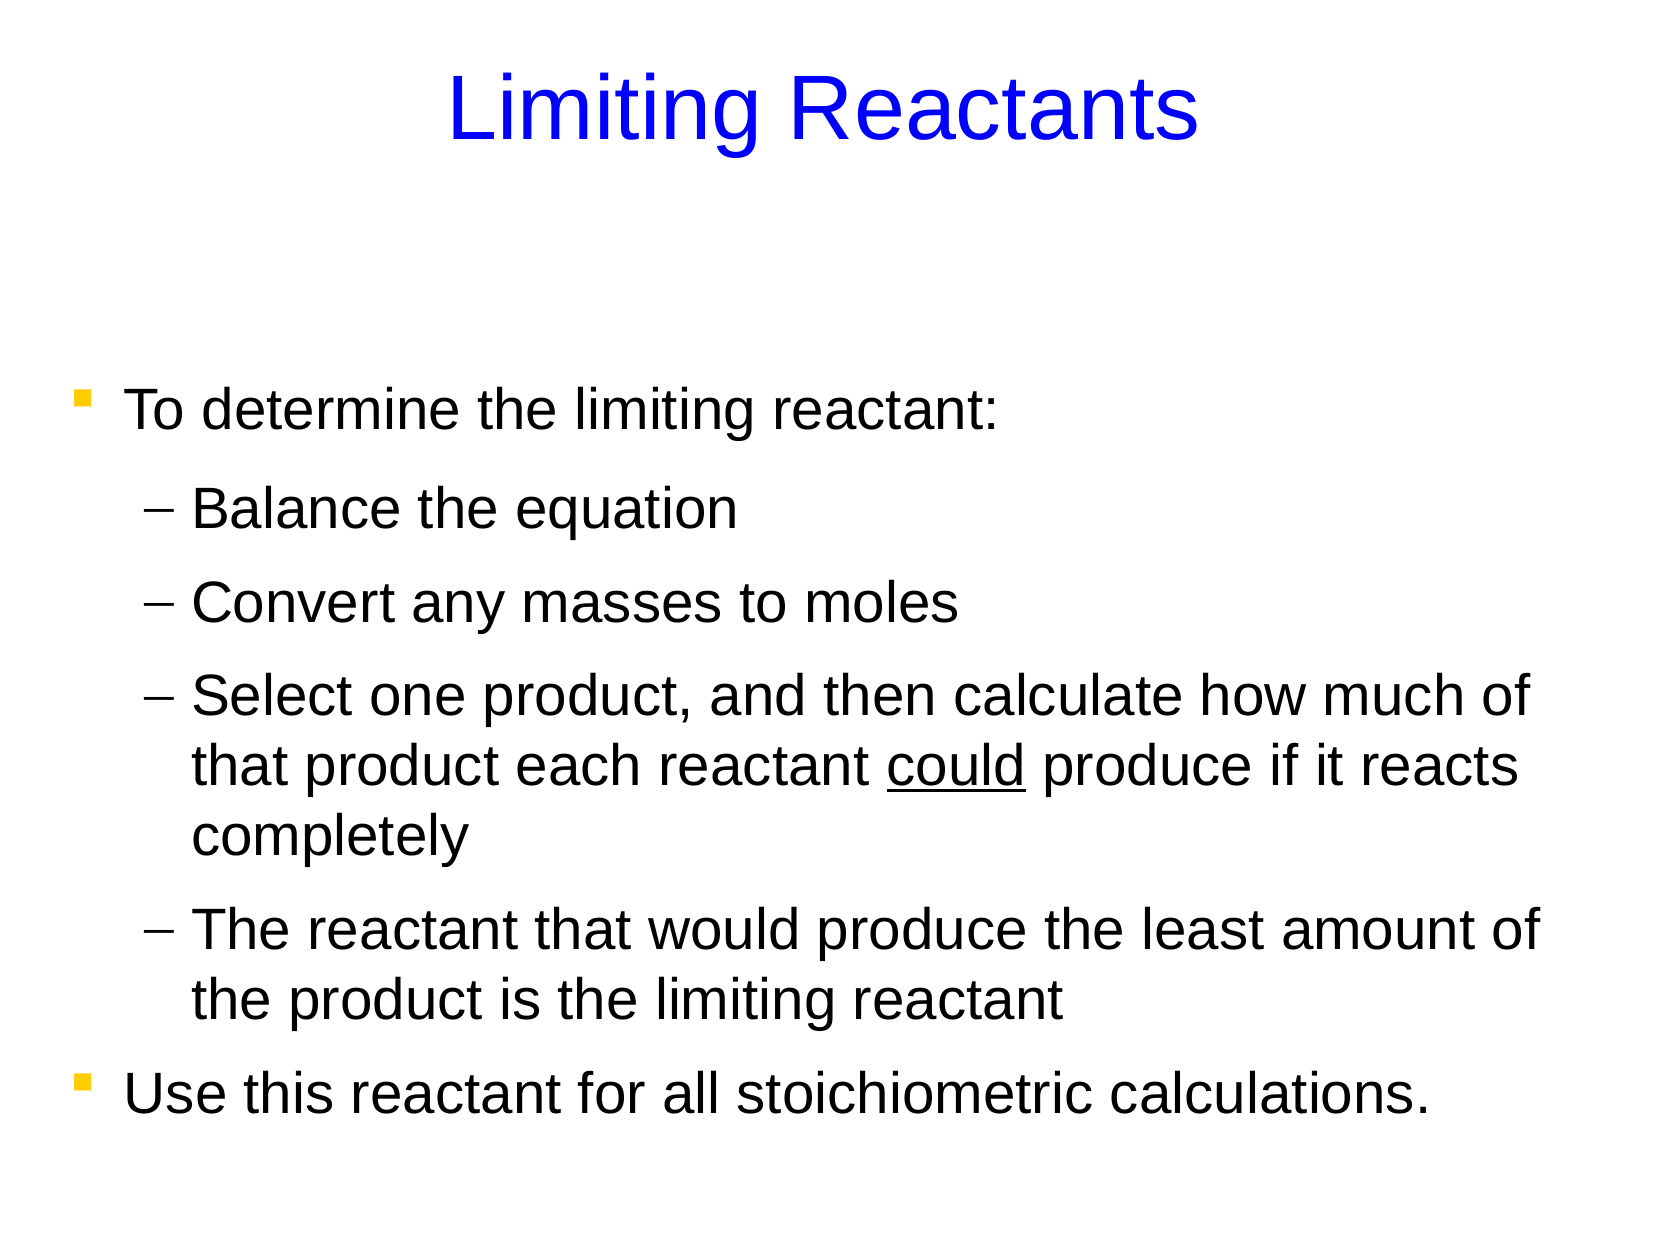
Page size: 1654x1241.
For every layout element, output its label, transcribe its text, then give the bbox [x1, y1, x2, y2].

title Limiting Reactants [54, 34, 1594, 173]
list To determine the limiting reactant: Balance the equation Convert any masses to moles Select one product, and then calculate how much of that product each reactant could produce if it reacts completely The reactant that would produce the least amount of the product is the limiting reactant Use this reactant for all stoichiometric calculations. [54, 206, 1599, 1169]
